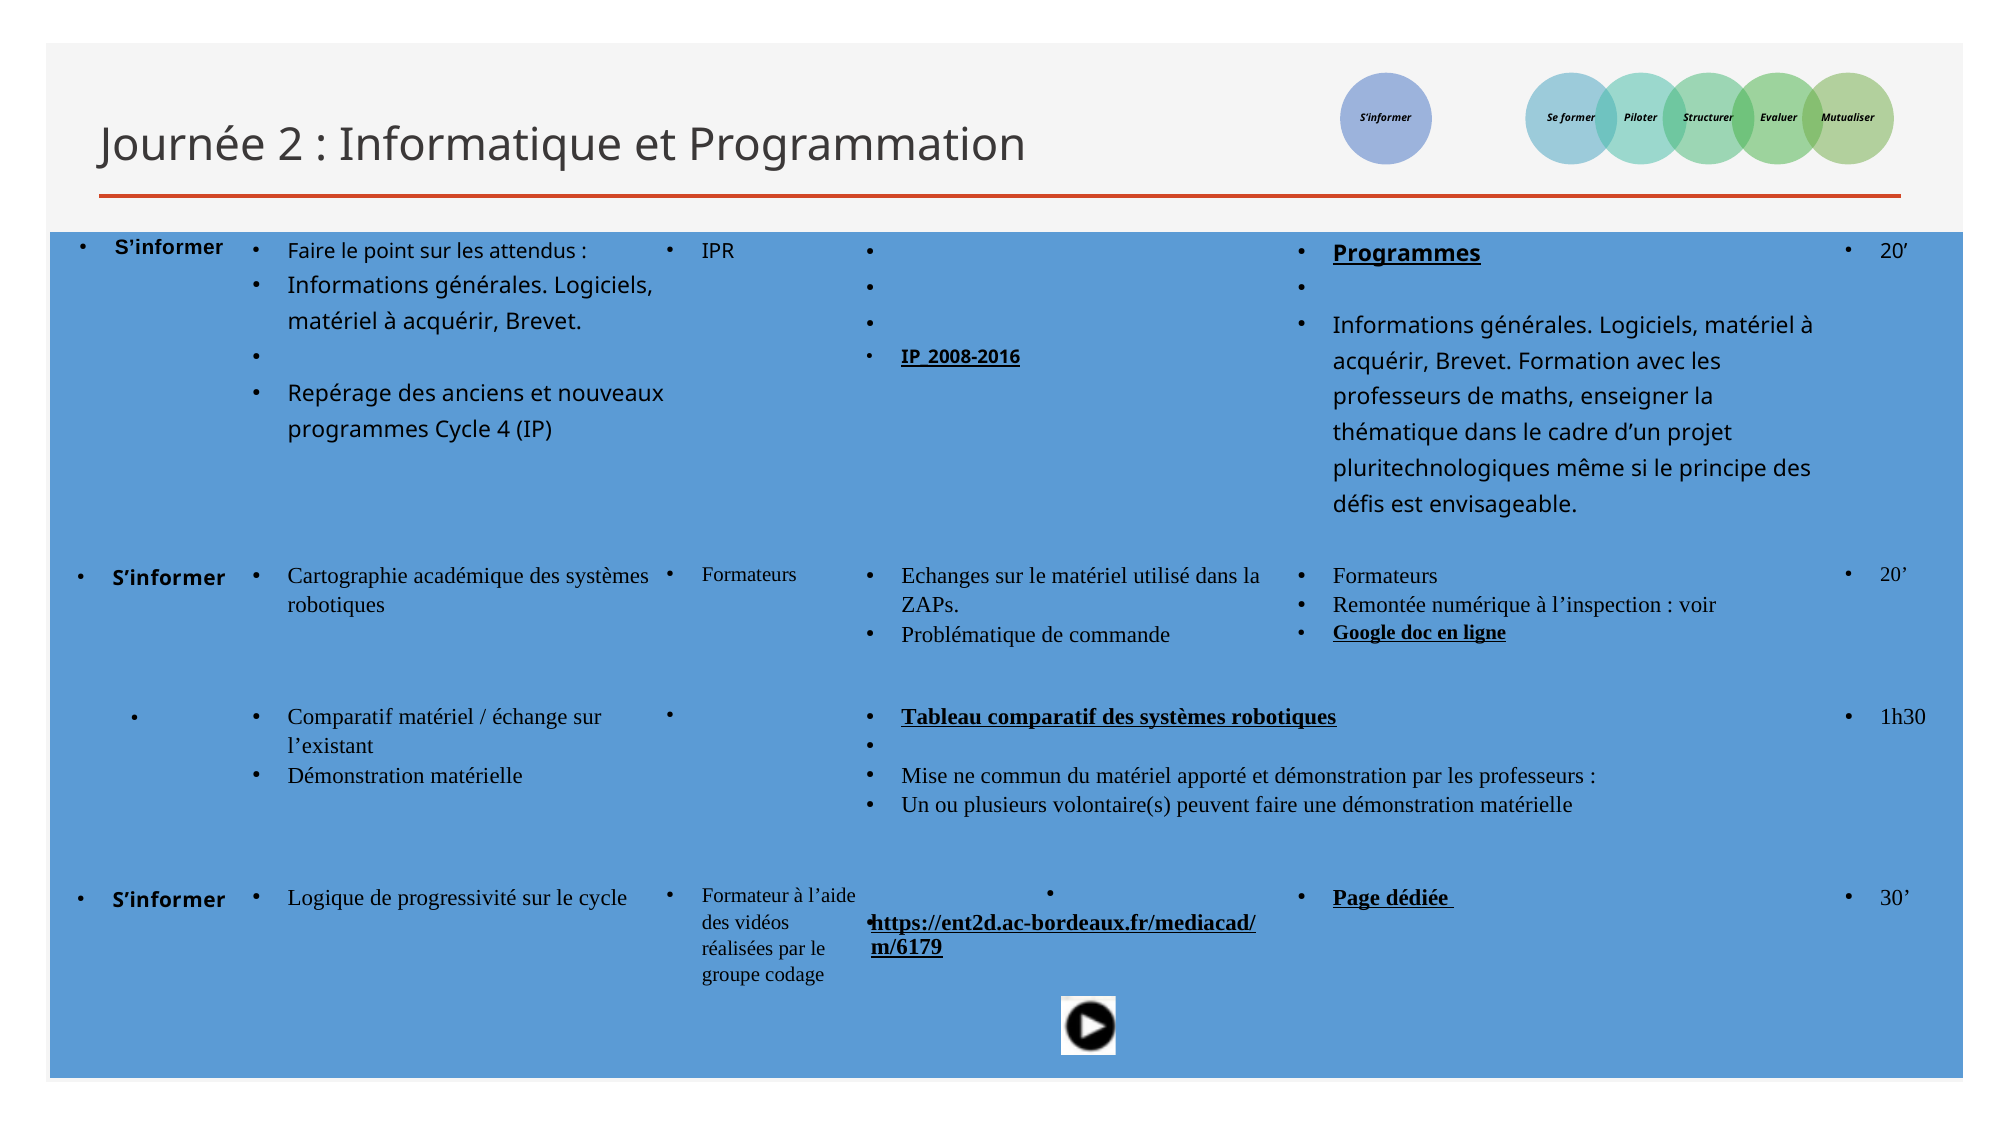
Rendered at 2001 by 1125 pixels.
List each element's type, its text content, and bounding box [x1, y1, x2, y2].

table_cell S’informer [50, 881, 252, 1078]
table_cell Page dédiée [1298, 881, 1845, 1078]
text_box Se former [1525, 72, 1606, 165]
table_cell https://ent2d.ac-bordeaux.fr/mediacad/m/6179 [866, 881, 1298, 1078]
table_cell [50, 700, 252, 881]
table_cell Echanges sur le matériel utilisé dans la ZAPs. Problématique de commande [866, 559, 1298, 700]
table_cell Formateurs Remontée numérique à l’inspection : voir Google doc en ligne [1298, 559, 1845, 700]
table_header IPR [666, 232, 866, 559]
text_box Mutualiser [1802, 72, 1894, 165]
table_header Faire le point sur les attendus : Informations générales. Logiciels, matériel à acquérir, Brevet. Repérage des anciens et nouveaux programmes Cycle 4 (IP) [252, 232, 666, 559]
table_cell S’informer [50, 559, 252, 700]
picture [1061, 996, 1116, 1055]
table_cell 1h30 [1845, 700, 1963, 881]
table_header Programmes Informations générales. Logiciels, matériel à acquérir, Brevet. Formation avec les professeurs de maths, enseigner la thématique dans le cadre d’un projet pluritechnologiques même si le principe des défis est envisageable. [1298, 232, 1845, 559]
table_header IP_2008-2016 [866, 232, 1298, 559]
table_cell Formateurs [666, 559, 866, 700]
table_cell 30’ [1845, 881, 1963, 1078]
table_cell Formateur à l’aide des vidéos réalisées par le groupe codage [666, 881, 866, 1078]
table_header S’informer [50, 232, 252, 559]
table_header 20’ [1845, 232, 1963, 559]
list Journée 2 : Informatique et Programmation [84, 72, 1089, 178]
table_cell Cartographie académique des systèmes robotiques [252, 559, 666, 700]
table_cell Tableau comparatif des systèmes robotiques Mise ne commun du matériel apporté et démonstration par les professeurs : Un ou plusieurs volontaire(s) peuvent faire une démonstration matérielle [866, 700, 1845, 881]
text_box S’informer [1340, 72, 1432, 165]
text_box Evaluer [1731, 72, 1812, 165]
text_box Structurer [1662, 72, 1743, 165]
table_cell Comparatif matériel / échange sur l’existant Démonstration matérielle [252, 700, 666, 881]
table_cell Logique de progressivité sur le cycle [252, 881, 666, 1078]
table_cell [666, 700, 866, 881]
table_cell 20’ [1845, 559, 1963, 700]
text_box Piloter [1595, 72, 1675, 165]
